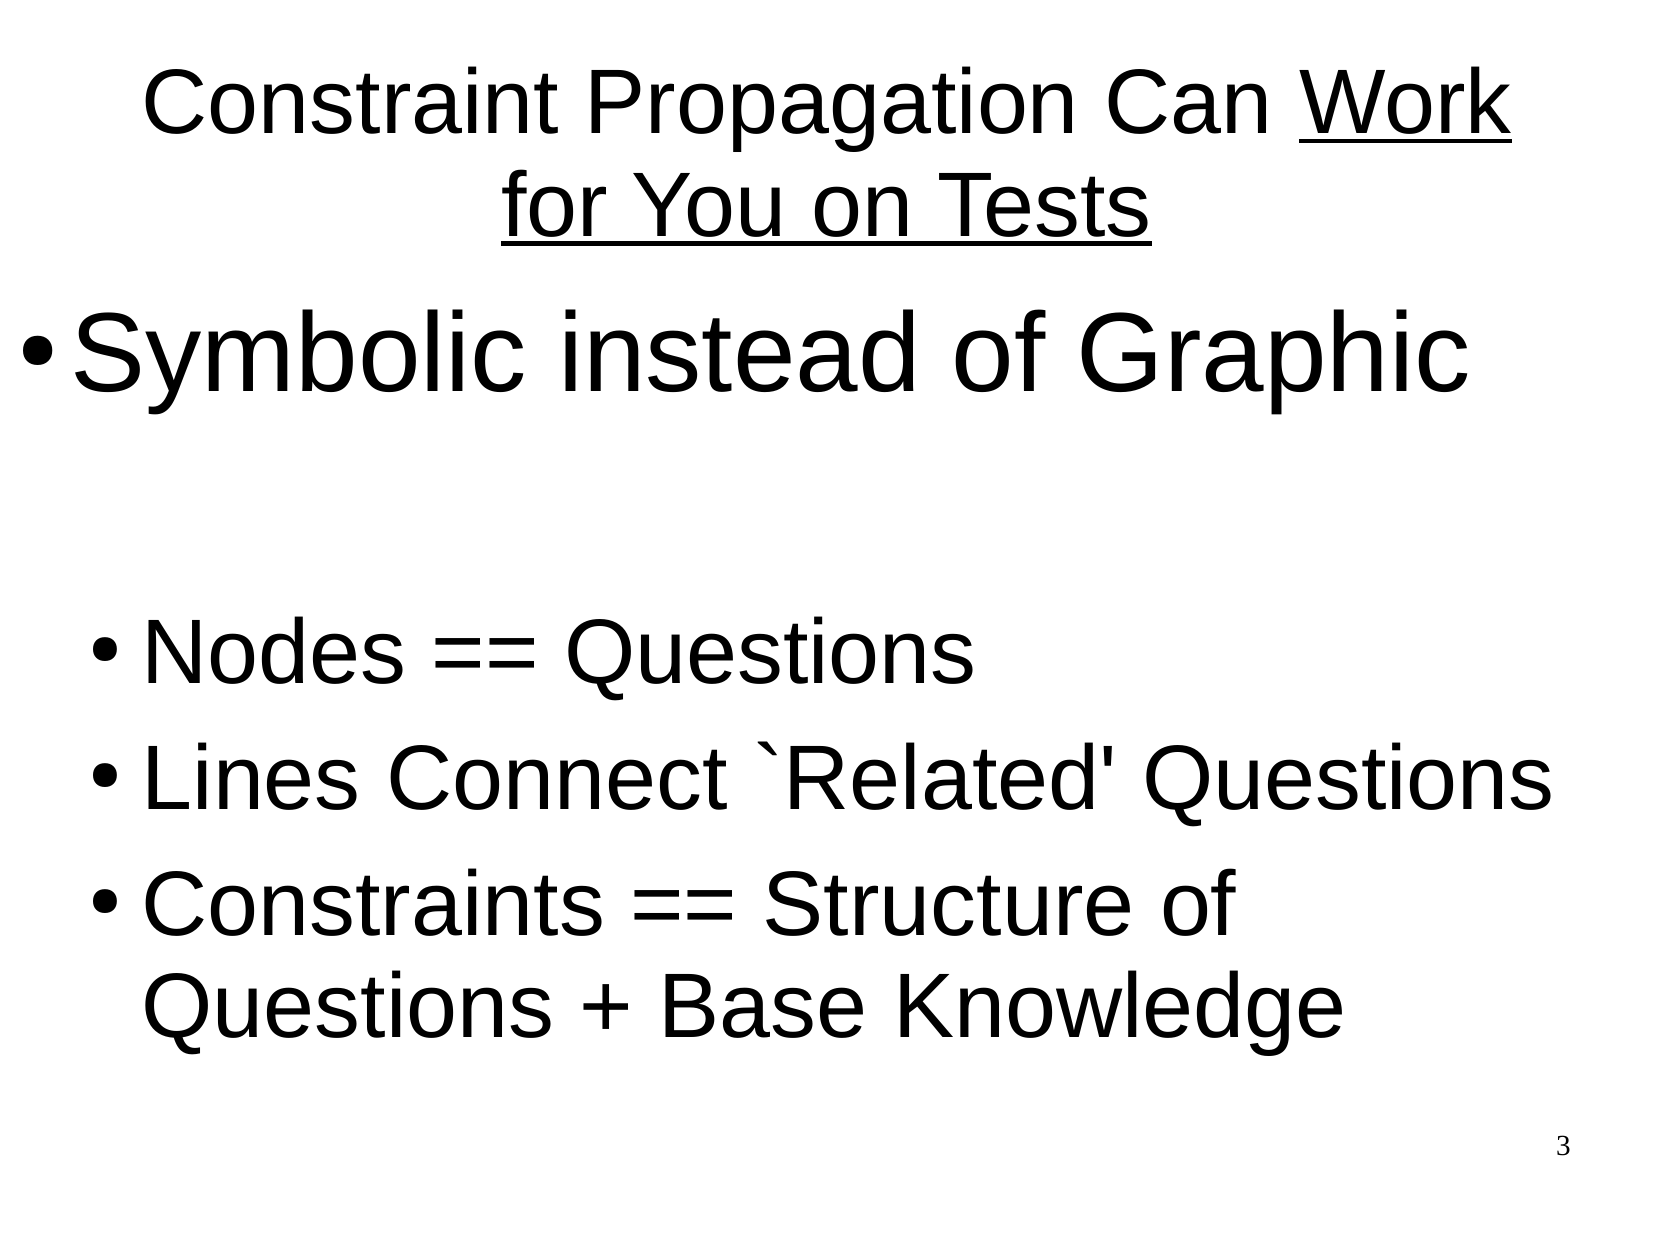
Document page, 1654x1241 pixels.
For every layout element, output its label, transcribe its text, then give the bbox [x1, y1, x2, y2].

list Symbolic instead of Graphic Nodes == Questions Lines Connect `Related' Questions Constraints == Structure of Questions + Base Knowledge [0, 290, 1613, 1094]
title Constraint Propagation Can Work for You on Tests [82, 50, 1571, 256]
